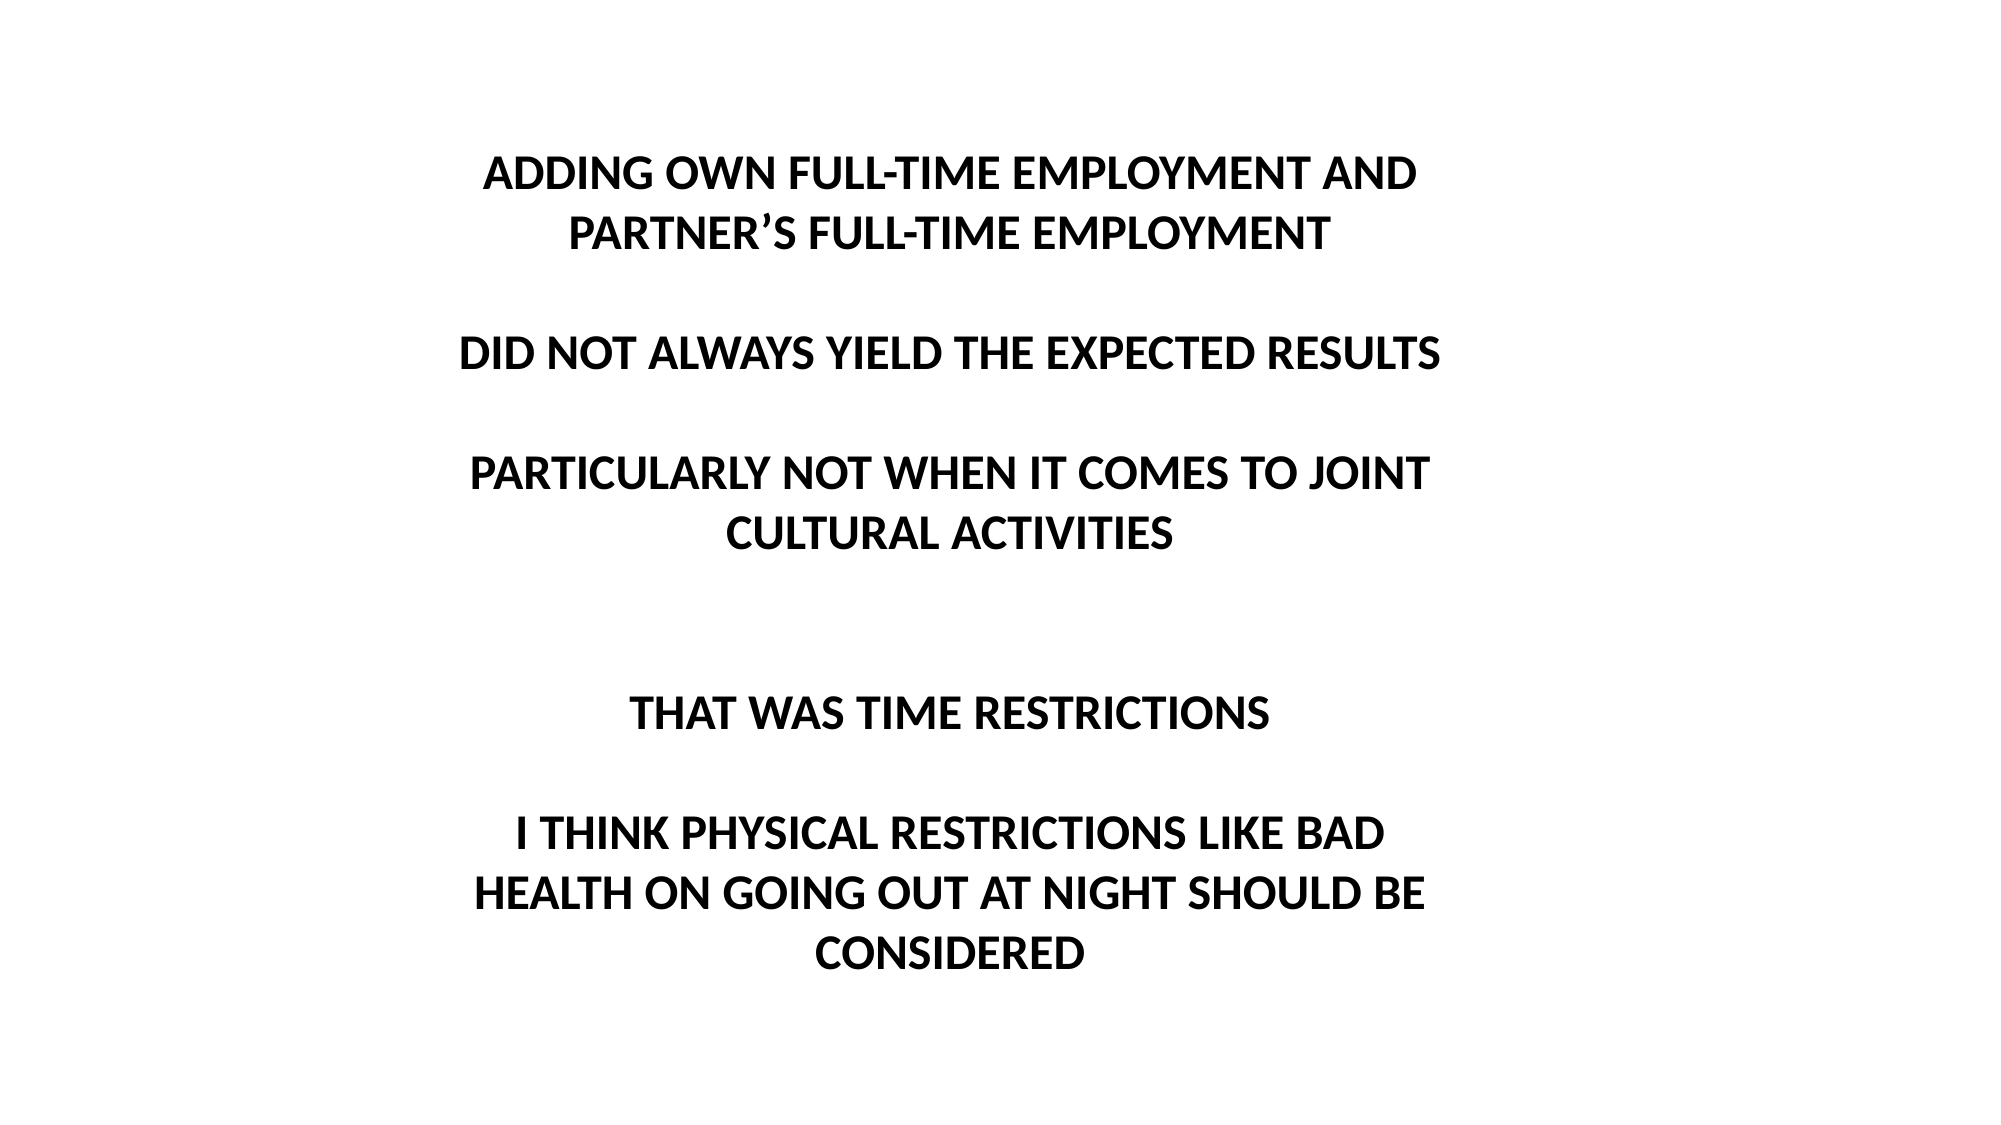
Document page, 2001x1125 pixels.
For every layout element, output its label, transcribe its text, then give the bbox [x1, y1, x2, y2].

text_box ADDING OWN FULL-TIME EMPLOYMENT AND PARTNER’S FULL-TIME EMPLOYMENT DID NOT ALWAYS YIELD THE EXPECTED RESULTS PARTICULARLY NOT WHEN IT COMES TO JOINT CULTURAL ACTIVITIES THAT WAS TIME RESTRICTIONS I THINK PHYSICAL RESTRICTIONS LIKE BAD HEALTH ON GOING OUT AT NIGHT SHOULD BE CONSIDERED [421, 131, 1479, 996]
